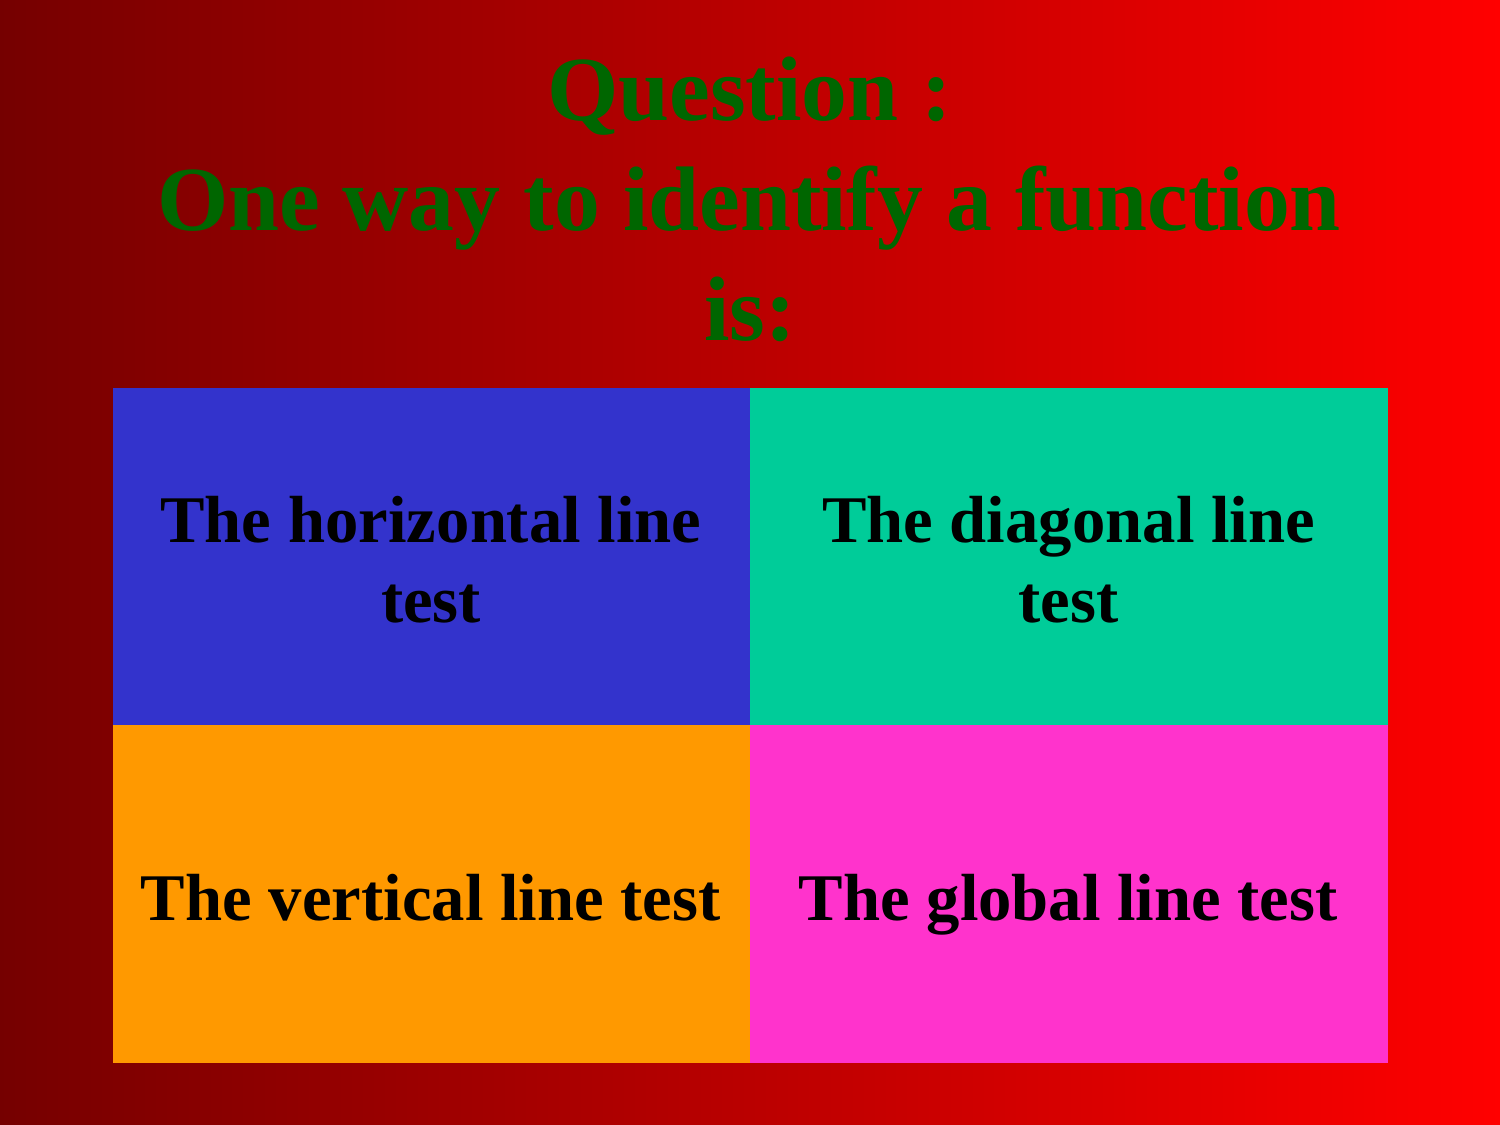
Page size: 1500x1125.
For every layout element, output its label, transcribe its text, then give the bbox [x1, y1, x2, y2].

table_cell The global line test [750, 725, 1388, 1063]
table_cell The vertical line test [113, 725, 750, 1063]
title Question : One way to identify a function is: [112, 21, 1388, 367]
table_header The horizontal line test [113, 388, 750, 725]
table_header The diagonal line test [750, 388, 1388, 725]
